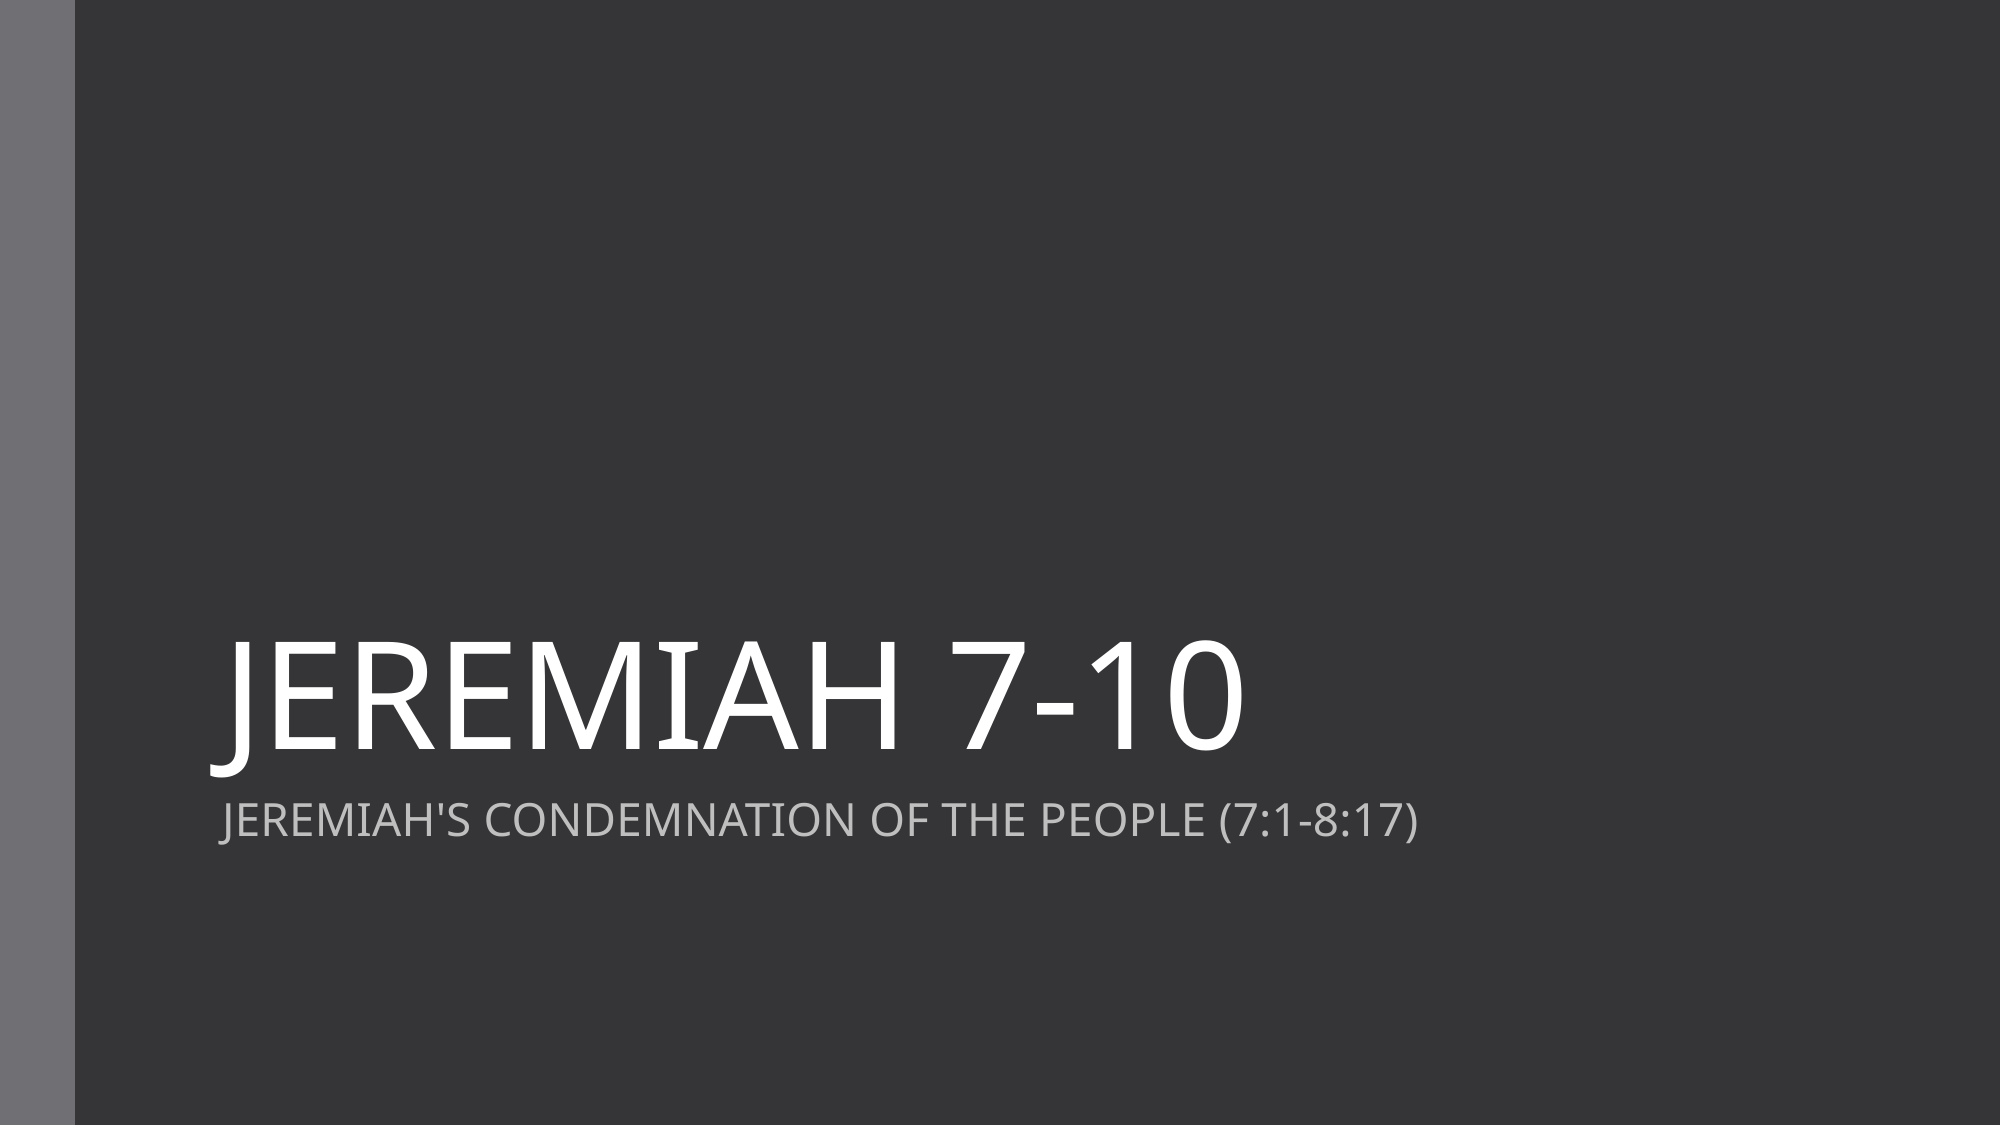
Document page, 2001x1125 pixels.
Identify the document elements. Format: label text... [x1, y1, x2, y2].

subtitle JEREMIAH'S CONDEMNATION OF THE PEOPLE (7:1-8:17) [206, 787, 1752, 1066]
title JEREMIAH 7-10 [206, 124, 1752, 787]
